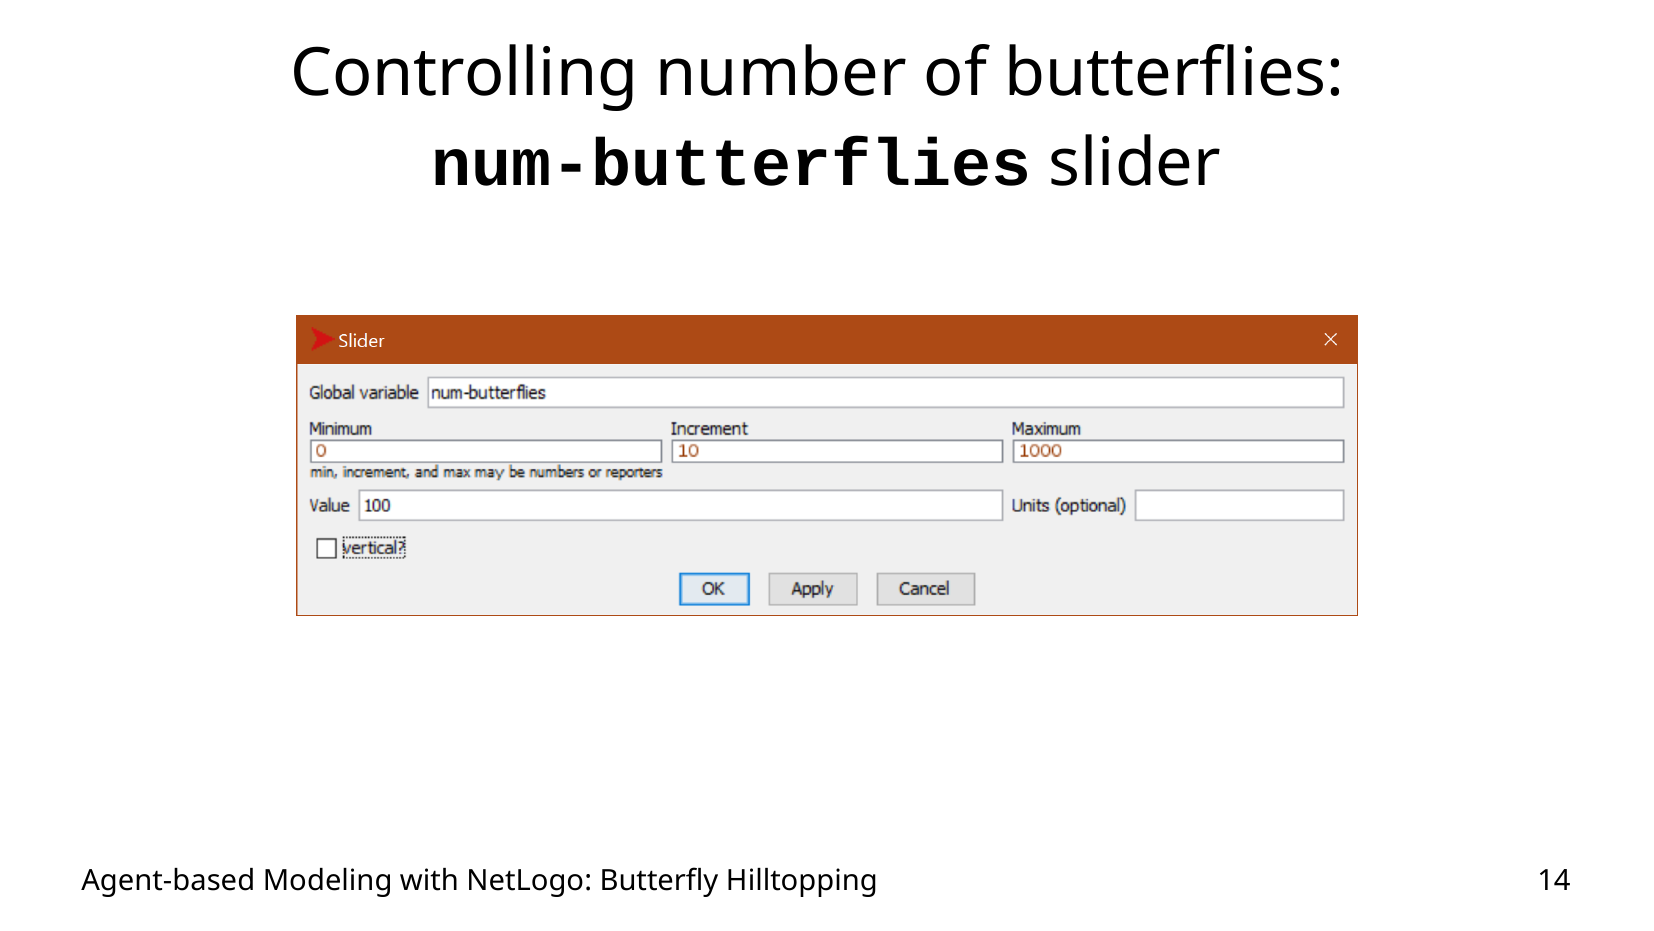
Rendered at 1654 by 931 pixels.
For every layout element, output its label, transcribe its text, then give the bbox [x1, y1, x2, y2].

title Controlling number of butterflies: num-butterflies slider [82, 22, 1571, 207]
picture [296, 315, 1358, 616]
